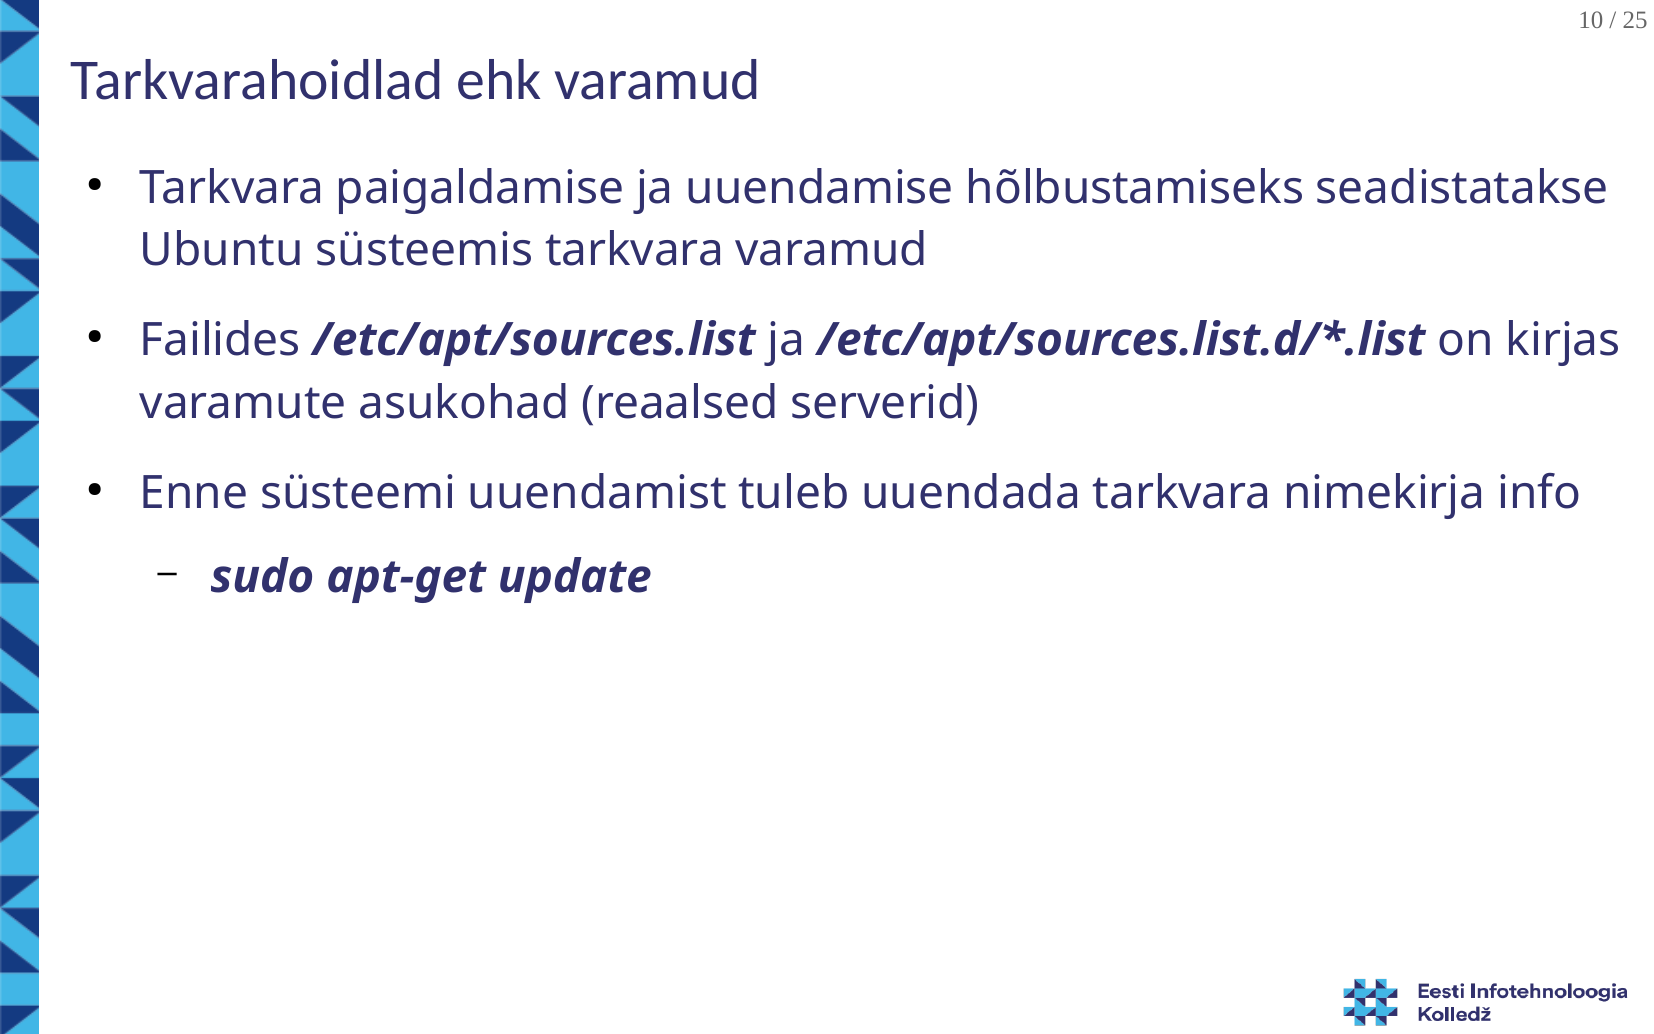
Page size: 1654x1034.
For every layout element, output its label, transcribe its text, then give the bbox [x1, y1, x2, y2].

title Tarkvarahoidlad ehk varamud [70, 41, 1630, 130]
list Tarkvara paigaldamise ja uuendamise hõlbustamiseks seadistatakse Ubuntu süsteemis tarkvara varamud Failides /etc/apt/sources.list ja /etc/apt/sources.list.d/*.list on kirjas varamute asukohad (reaalsed serverid) Enne süsteemi uuendamist tuleb uuendada tarkvara nimekirja info sudo apt-get update [68, 153, 1630, 957]
